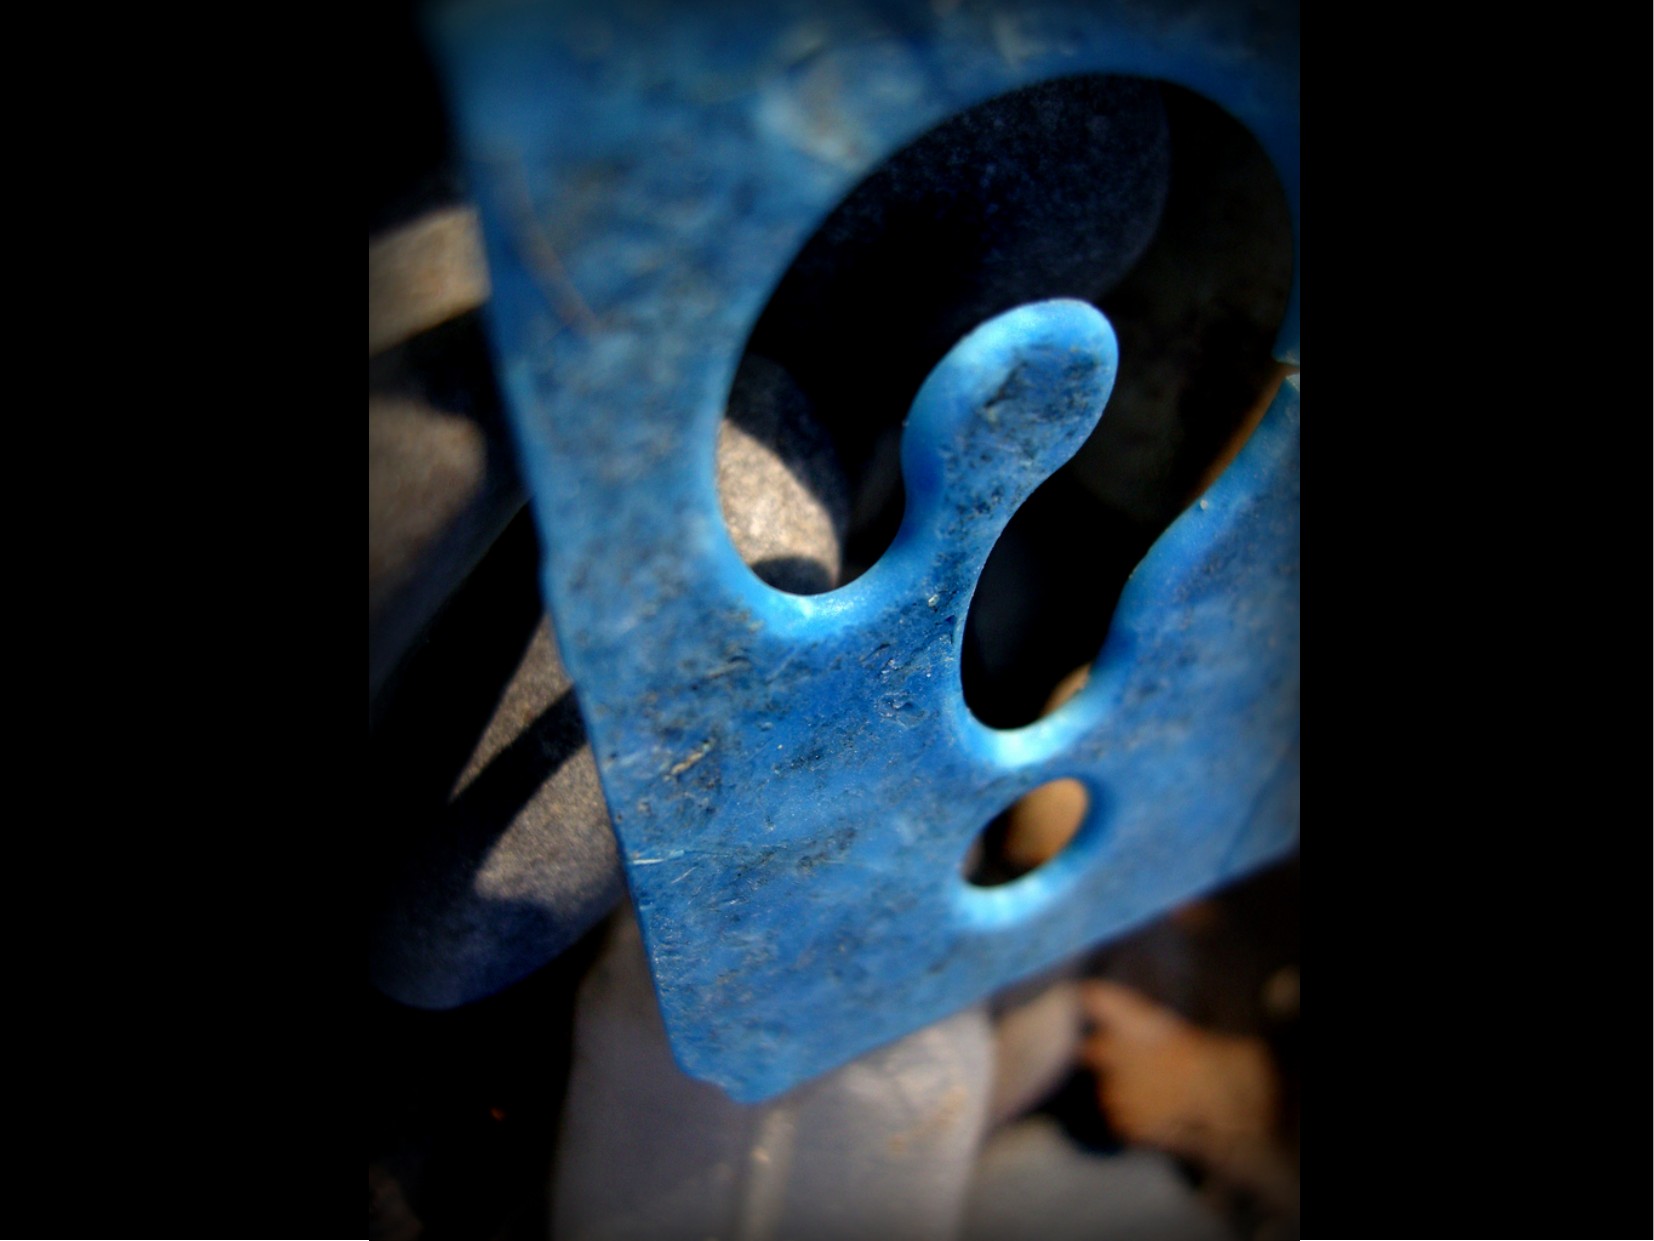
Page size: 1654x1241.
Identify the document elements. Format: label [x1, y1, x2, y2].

picture [369, 0, 1300, 1241]
